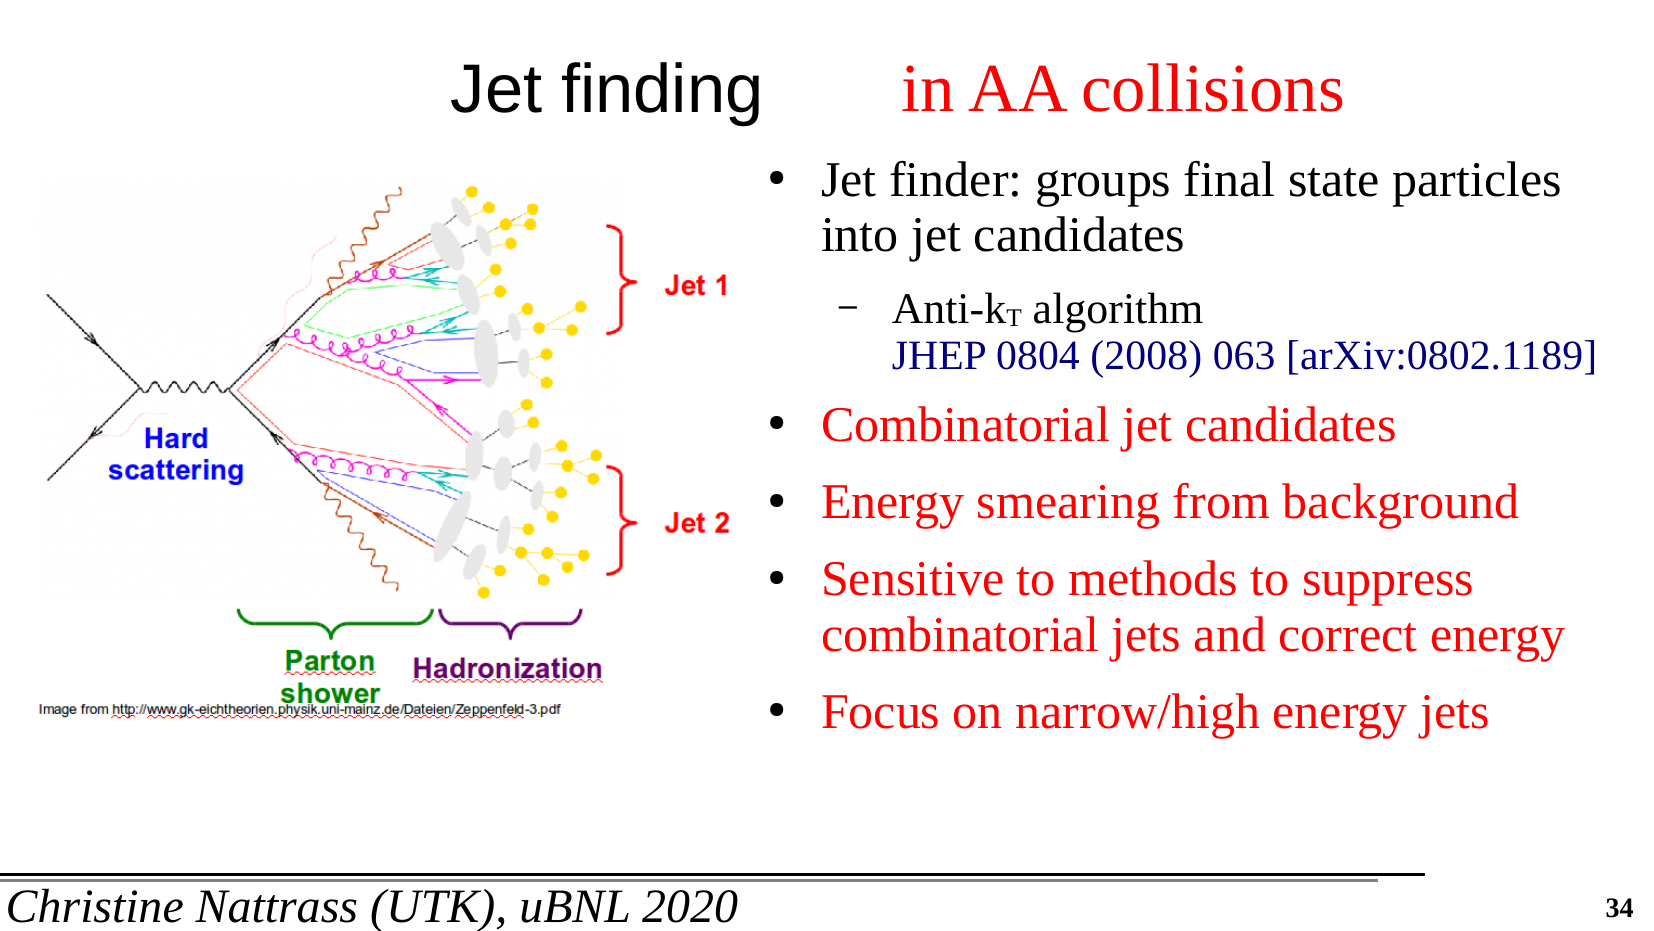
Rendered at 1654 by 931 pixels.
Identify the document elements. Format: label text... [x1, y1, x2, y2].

list Jet finder: groups final state particles into jet candidates Anti-kT algorithm JHEP 0804 (2008) 063 [arXiv:0802.1189] Combinatorial jet candidates Energy smearing from background Sensitive to methods to suppress combinatorial jets and correct energy Focus on narrow/high energy jets [750, 151, 1621, 931]
title Jet finding [234, 8, 770, 169]
title in AA collisions [770, 0, 1477, 192]
picture [30, 152, 750, 753]
